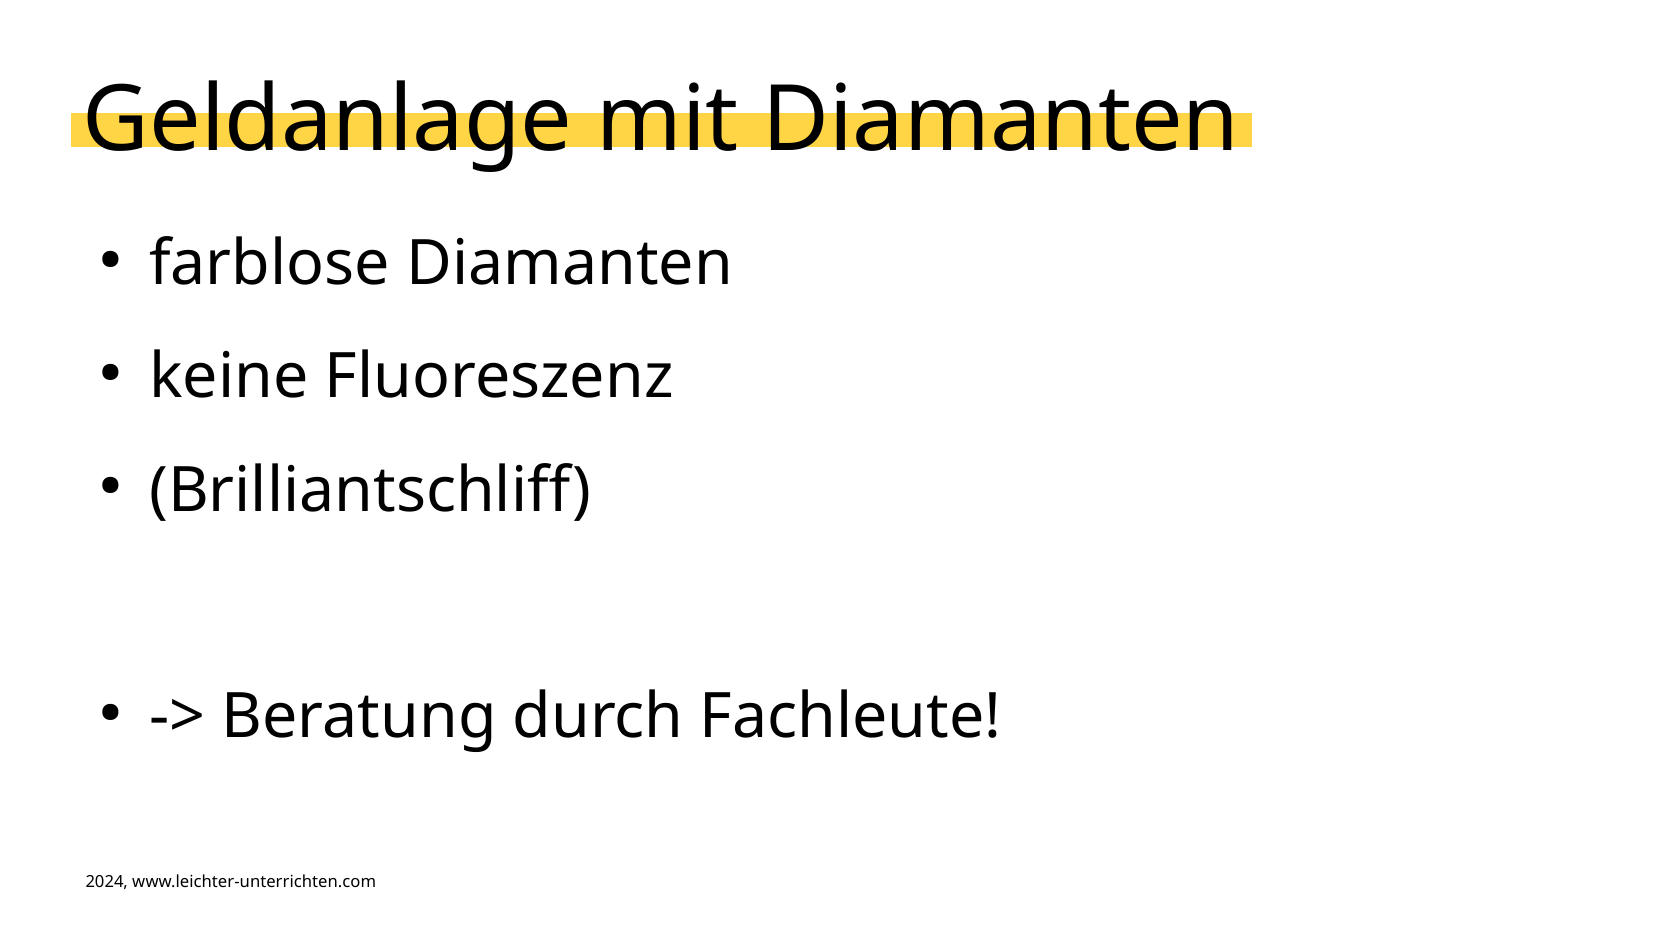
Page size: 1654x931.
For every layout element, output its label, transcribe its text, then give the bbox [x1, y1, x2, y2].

title Geldanlage mit Diamanten [82, 37, 1571, 193]
list farblose Diamanten keine Fluoreszenz (Brilliantschliff) -> Beratung durch Fachleute! [82, 217, 1571, 758]
